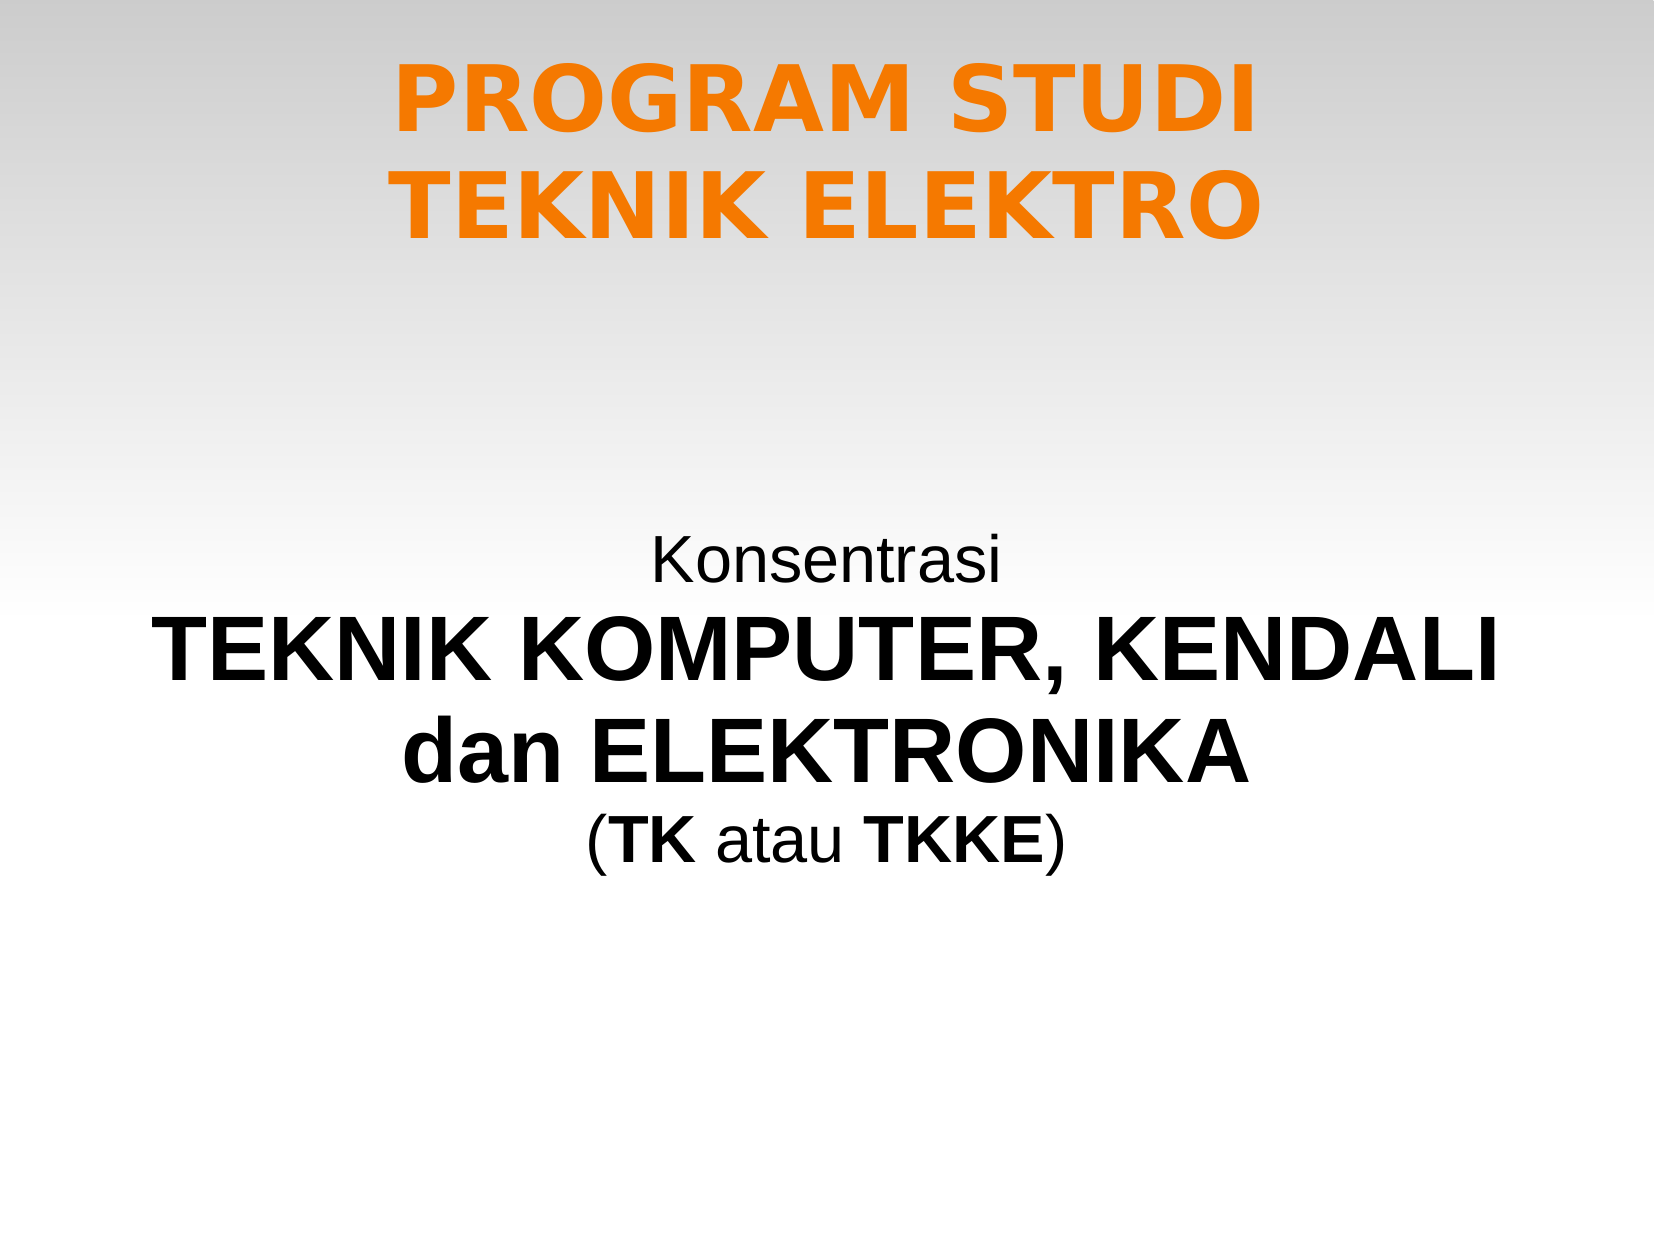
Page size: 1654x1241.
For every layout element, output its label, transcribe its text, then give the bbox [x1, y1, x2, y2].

title PROGRAM STUDI TEKNIK ELEKTRO [82, 45, 1571, 261]
subtitle Konsentrasi TEKNIK KOMPUTER, KENDALI dan ELEKTRONIKA (TK atau TKKE) [82, 297, 1571, 1102]
